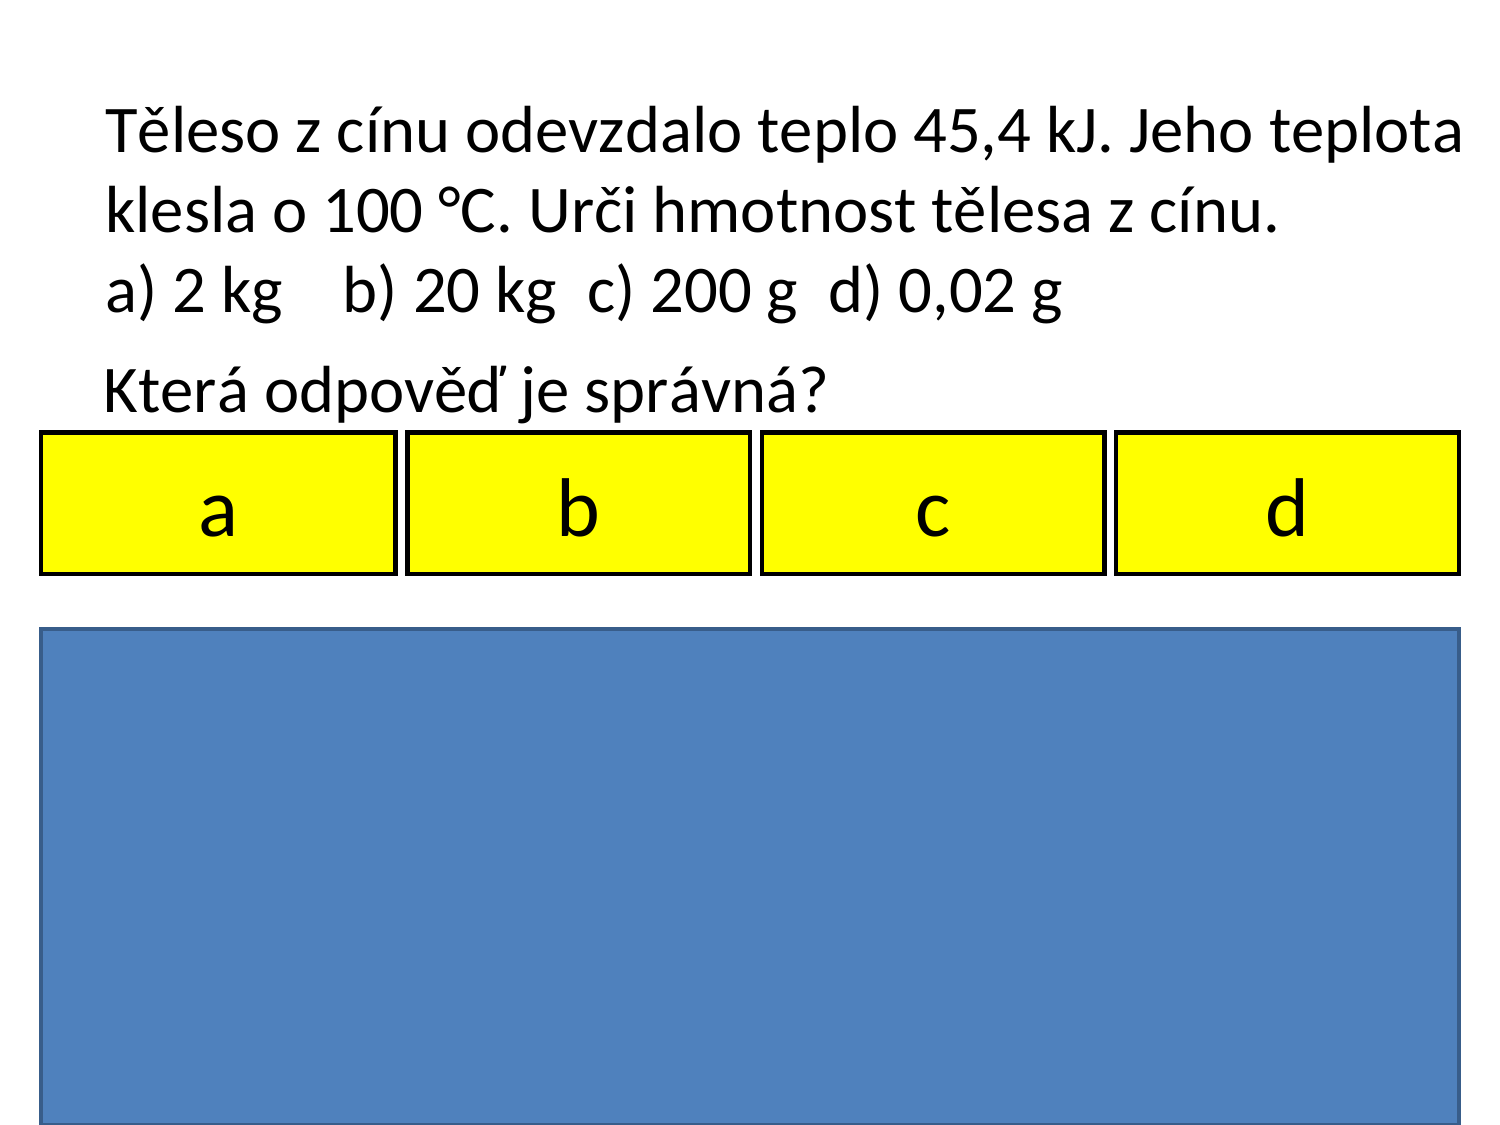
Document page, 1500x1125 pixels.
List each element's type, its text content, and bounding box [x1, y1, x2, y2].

text_box Která odpověď je správná? [88, 337, 845, 434]
text_box Těleso z cínu odevzdalo teplo 45,4 kJ. Jeho teplota klesla o 100 °C. Urči hmotnost tělesa z cínu. a) 2 kg b) 20 kg c) 200 g d) 0,02 g [90, 78, 1481, 334]
text_box [41, 628, 1459, 1125]
text_box d [1116, 432, 1459, 575]
text_box Q = 45,4 kJ t - t = 100 °C c = 0,227 kJ kg °C m = ? [91, 621, 527, 628]
text_box b [407, 432, 750, 575]
text_box a [41, 432, 396, 575]
text_box Q [797, 621, 873, 628]
text_box c [761, 432, 1105, 575]
